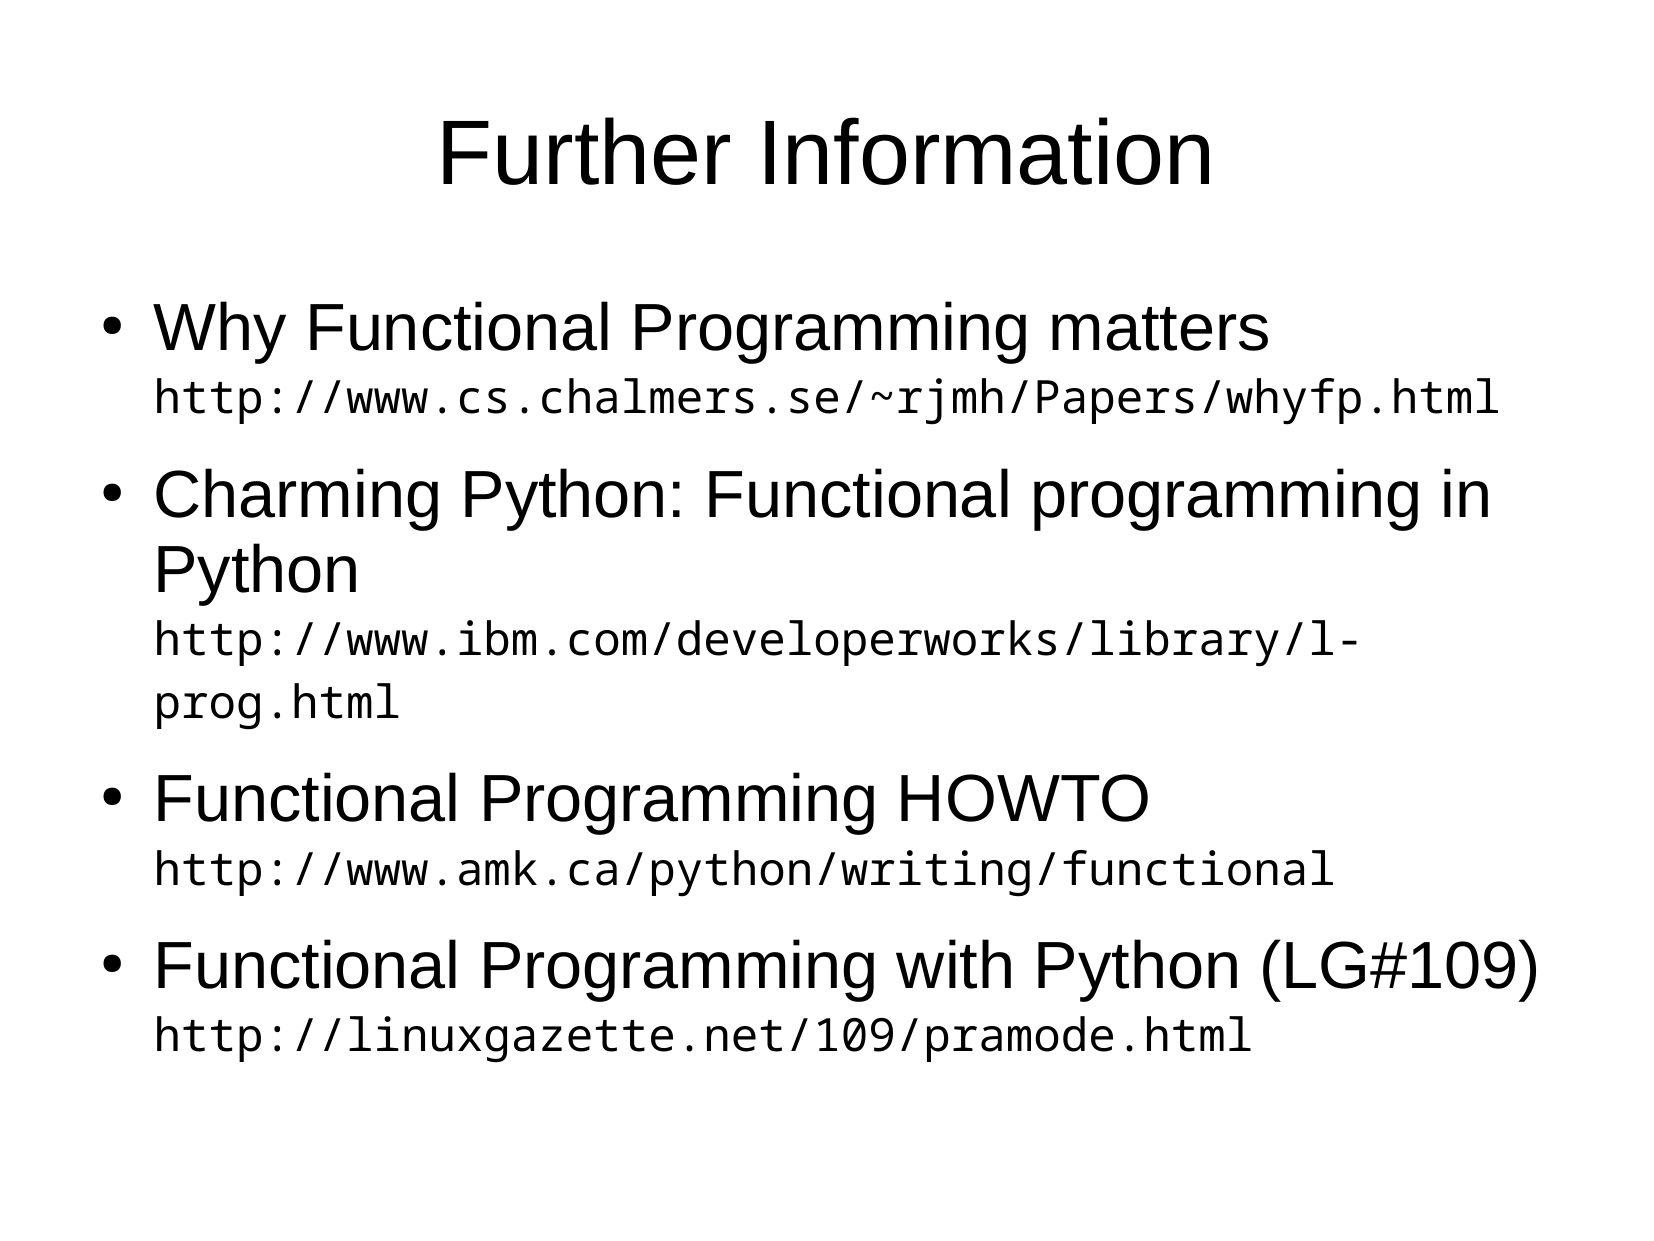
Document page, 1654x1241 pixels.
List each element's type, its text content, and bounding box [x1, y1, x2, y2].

title Further Information [82, 56, 1571, 250]
list Why Functional Programming matters http://www.cs.chalmers.se/~rjmh/Papers/whyfp.html Charming Python: Functional programming in Python http://www.ibm.com/developerworks/library/l-prog.html Functional Programming HOWTO http://www.amk.ca/python/writing/functional Functional Programming with Python (LG#109) http://linuxgazette.net/109/pramode.html [82, 290, 1571, 1109]
